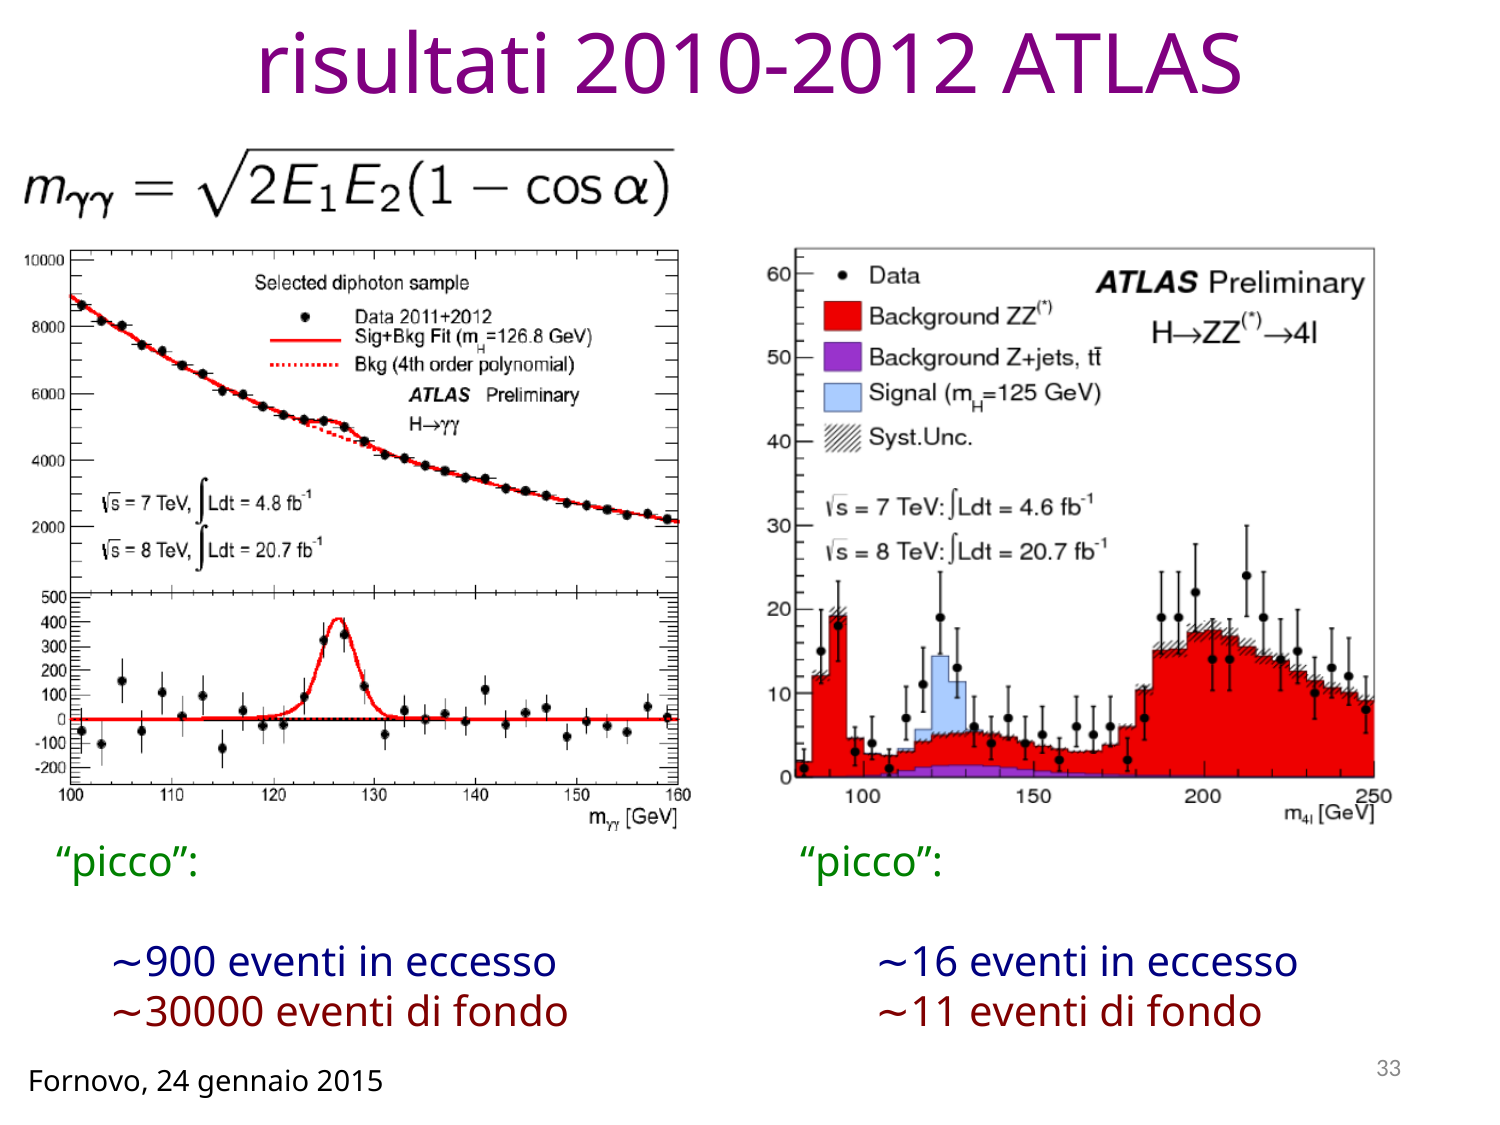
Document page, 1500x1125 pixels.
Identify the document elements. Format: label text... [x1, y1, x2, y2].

picture [755, 236, 1401, 827]
text_box “picco”: ∼900 eventi in eccesso ∼30000 eventi di fondo [41, 831, 680, 1105]
text_box risultati 2010-2012 ATLAS [41, 0, 1459, 119]
text_box “picco”: ∼16 eventi in eccesso ∼11 eventi di fondo [785, 826, 1424, 1105]
picture [23, 147, 677, 220]
picture [17, 239, 698, 831]
